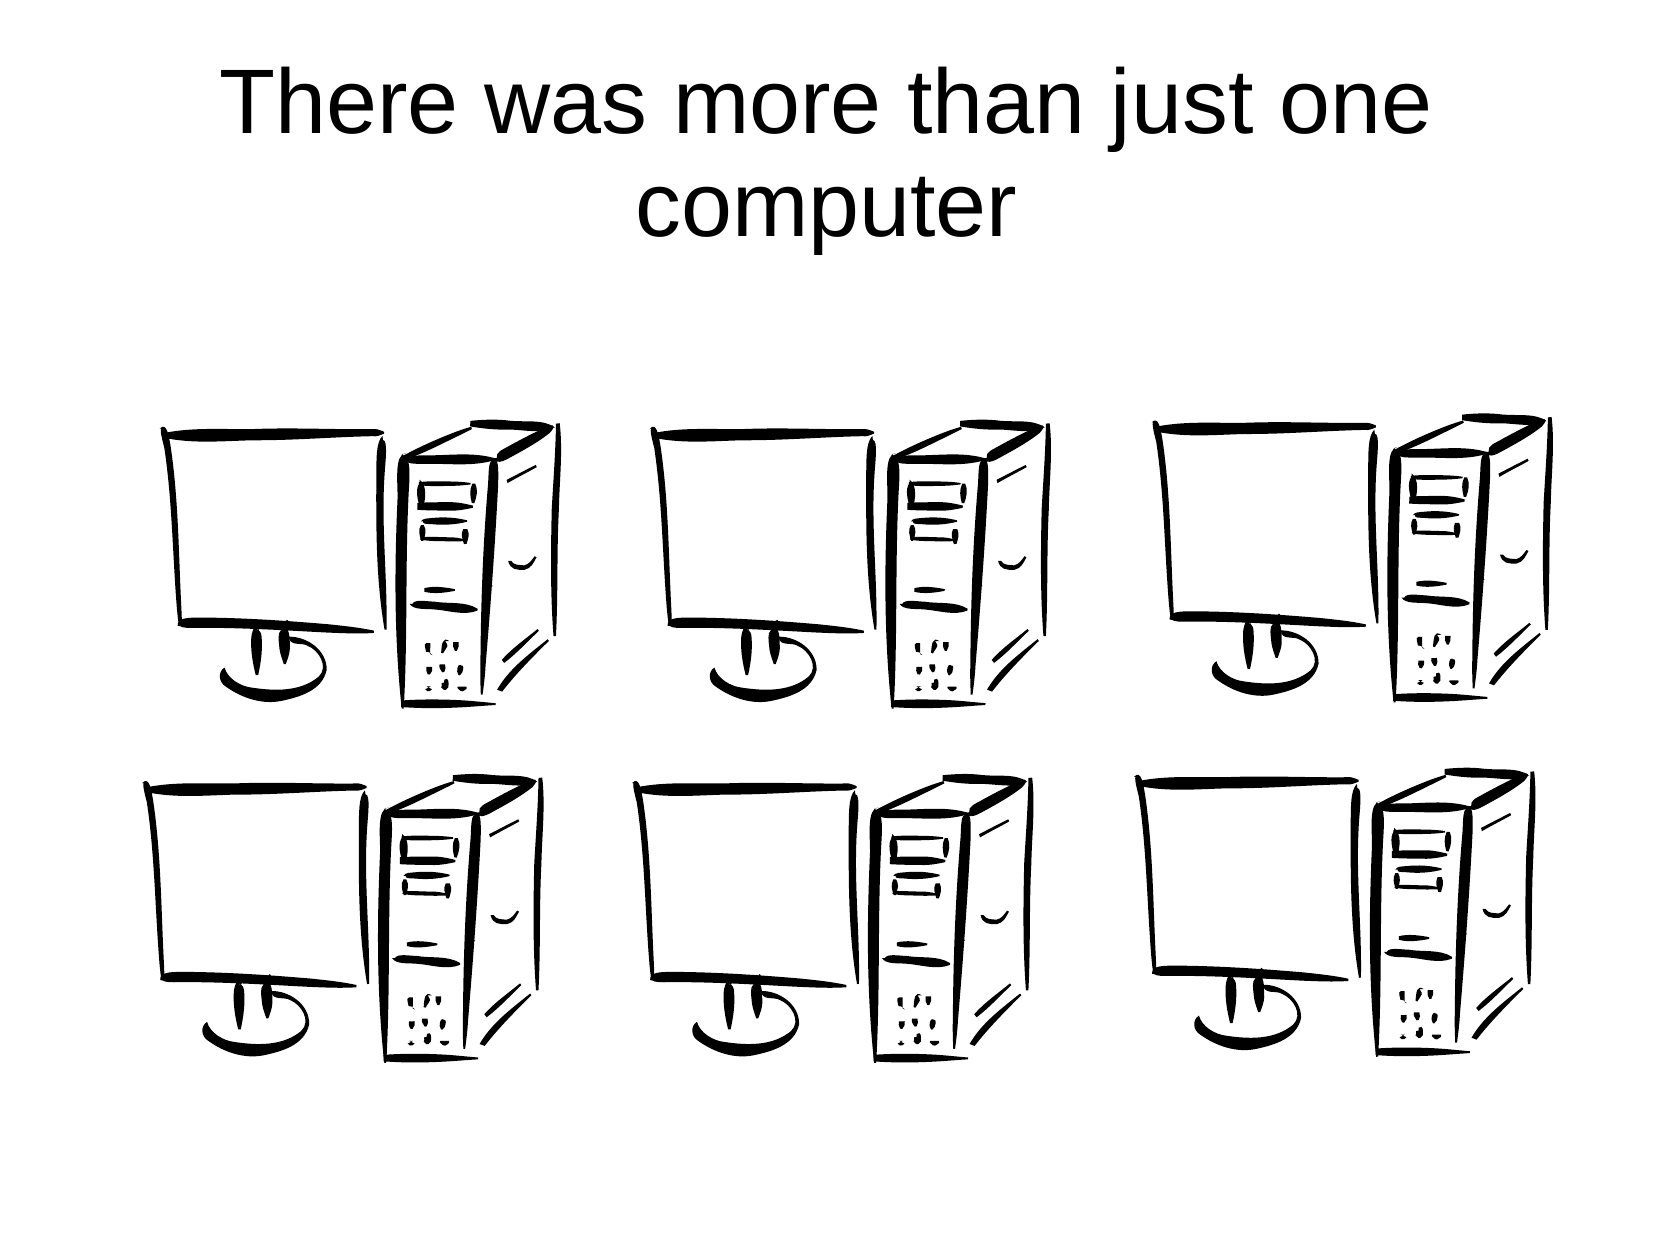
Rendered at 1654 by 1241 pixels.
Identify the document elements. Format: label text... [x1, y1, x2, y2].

picture [1134, 767, 1536, 1057]
picture [649, 419, 1051, 709]
picture [142, 773, 544, 1063]
title There was more than just one computer [82, 39, 1571, 267]
picture [159, 419, 562, 709]
picture [1151, 413, 1553, 703]
picture [632, 773, 1034, 1063]
